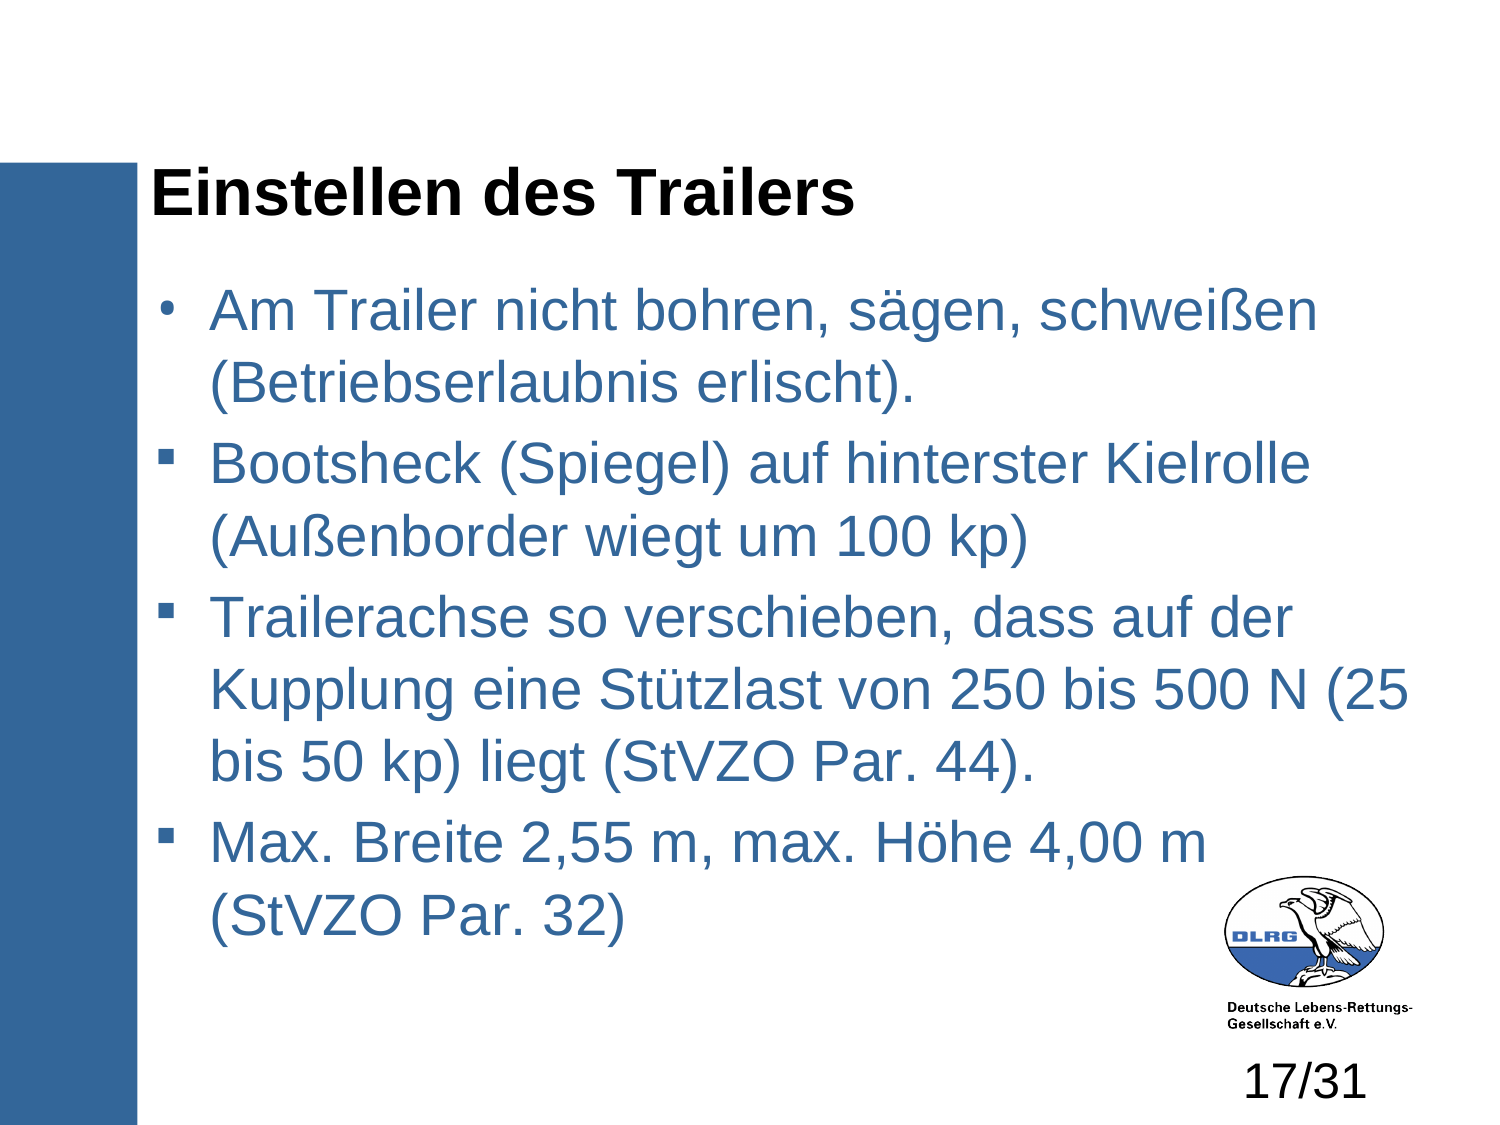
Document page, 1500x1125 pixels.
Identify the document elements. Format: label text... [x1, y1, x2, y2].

text_box 17/31 [1228, 1057, 1383, 1115]
title Einstellen des Trailers [150, 100, 1423, 286]
text_box Am Trailer nicht bohren, sägen, schweißen (Betriebserlaubnis erlischt). Bootsheck (Spiegel) auf hinterster Kielrolle (Außenborder wiegt um 100 kp)‏ Trailerachse so verschieben, dass auf der Kupplung eine Stützlast von 250 bis 500 N (25 bis 50 kp) liegt (StVZO Par. 44). Max. Breite 2,55 m, max. Höhe 4,00 m (StVZO Par. 32) [156, 270, 1478, 1037]
